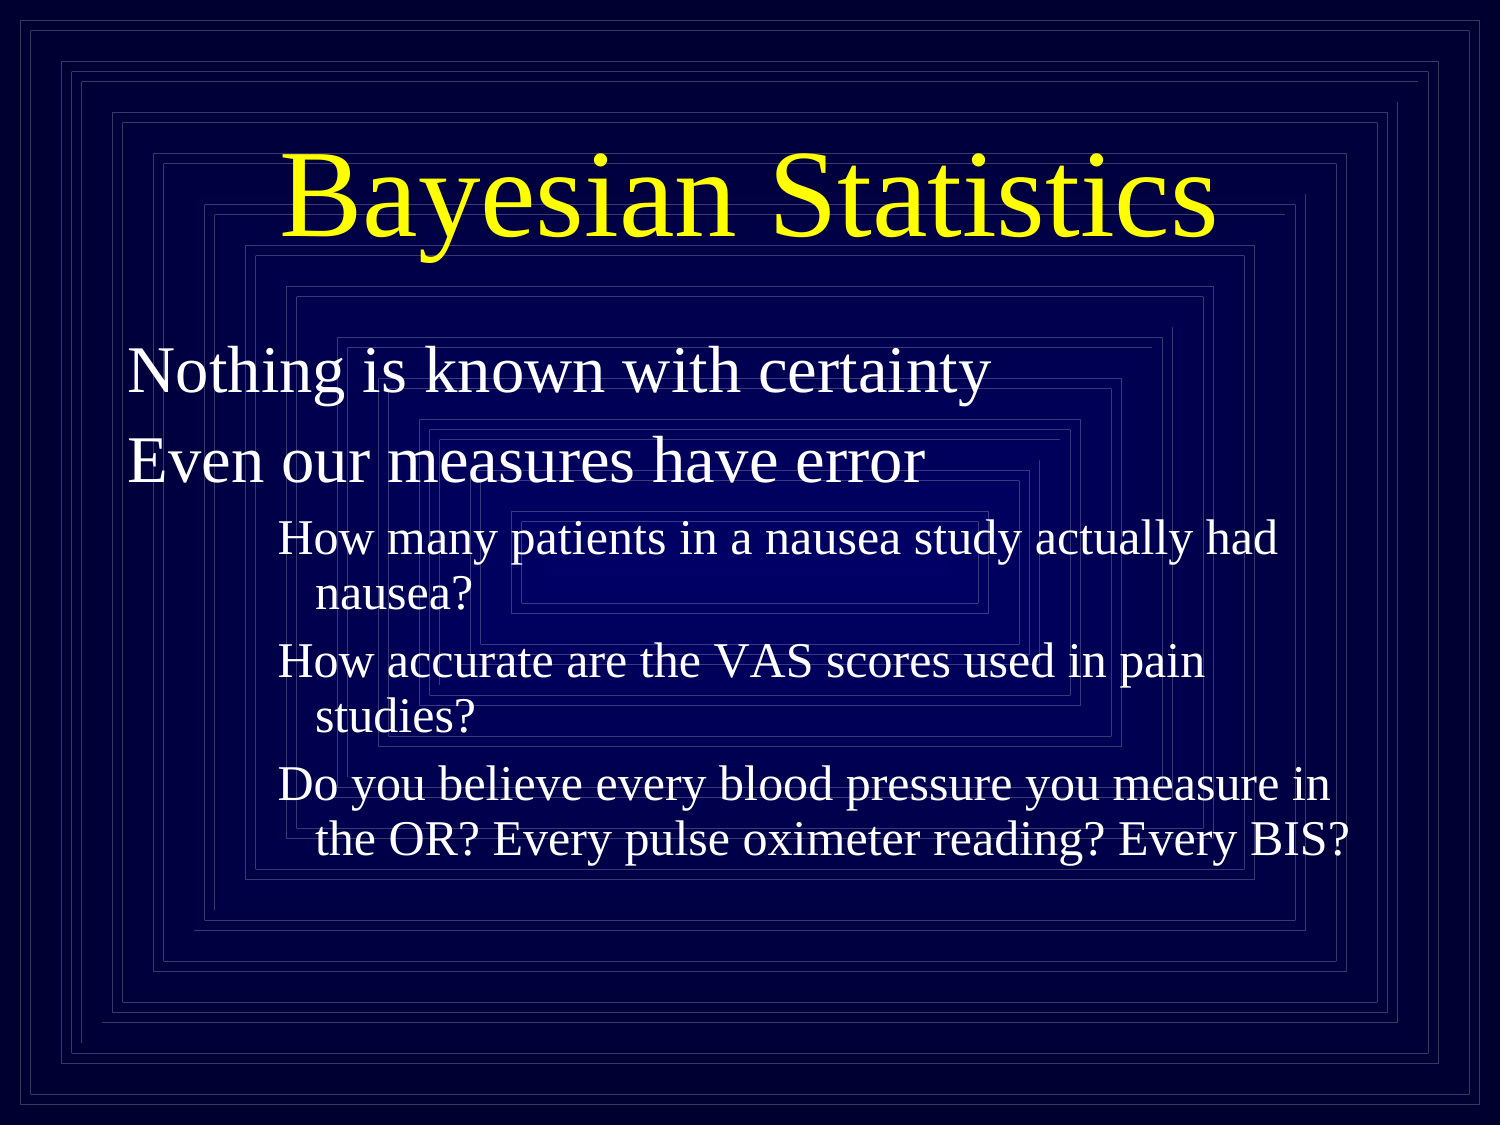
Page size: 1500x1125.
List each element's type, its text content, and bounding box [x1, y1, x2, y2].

list Nothing is known with certainty Even our measures have error How many patients in a nausea study actually had nausea? How accurate are the VAS scores used in pain studies? Do you believe every blood pressure you measure in the OR? Every pulse oximeter reading? Every BIS? [112, 324, 1388, 1071]
title Bayesian Statistics [112, 99, 1388, 288]
